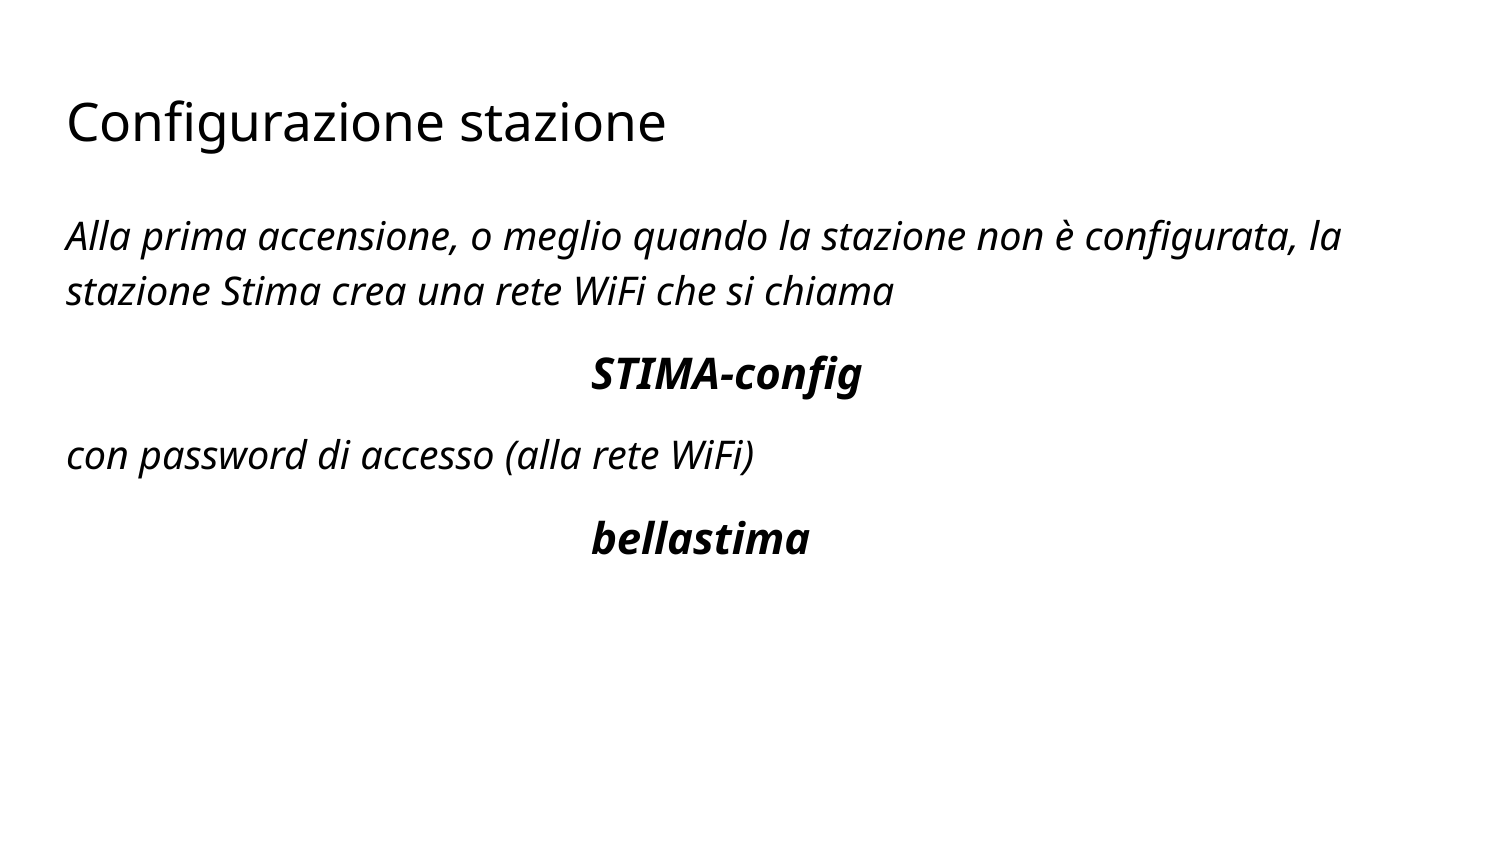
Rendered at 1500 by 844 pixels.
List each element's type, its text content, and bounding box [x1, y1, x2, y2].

title Configurazione stazione [51, 72, 1449, 167]
list Alla prima accensione, o meglio quando la stazione non è configurata, la stazione Stima crea una rete WiFi che si chiama STIMA-config con password di accesso (alla rete WiFi) bellastima [51, 189, 1449, 750]
